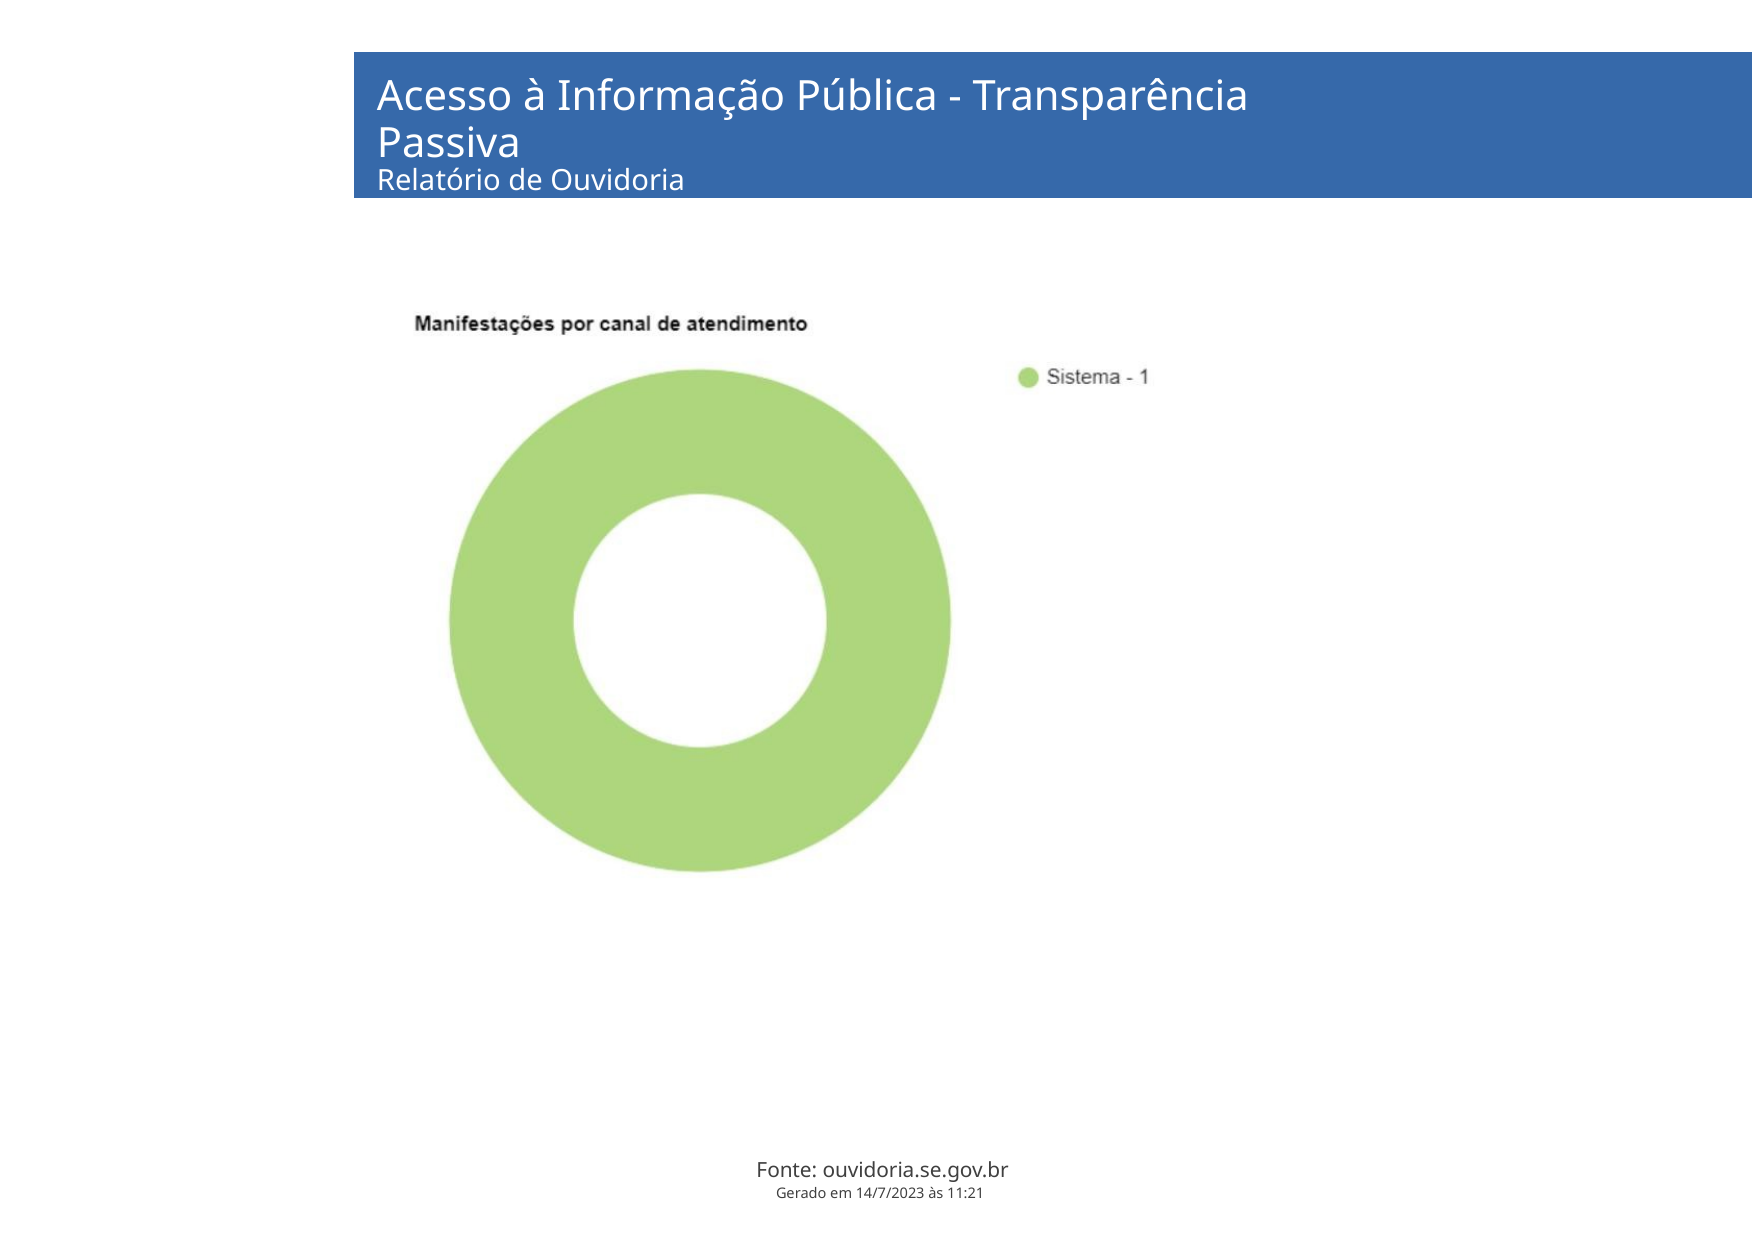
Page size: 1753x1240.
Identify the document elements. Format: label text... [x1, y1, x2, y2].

text_box [354, 52, 1752, 198]
text_box [155, 211, 1599, 1028]
text_box Fonte: ouvidoria.se.gov.br Gerado em 14/7/2023 às 11:21 [756, 1158, 1023, 1202]
text_box Acesso à Informação Pública - Transparência Passiva Relatório de Ouvidoria SETUR - Março a Março de 2023 [376, 72, 1403, 228]
